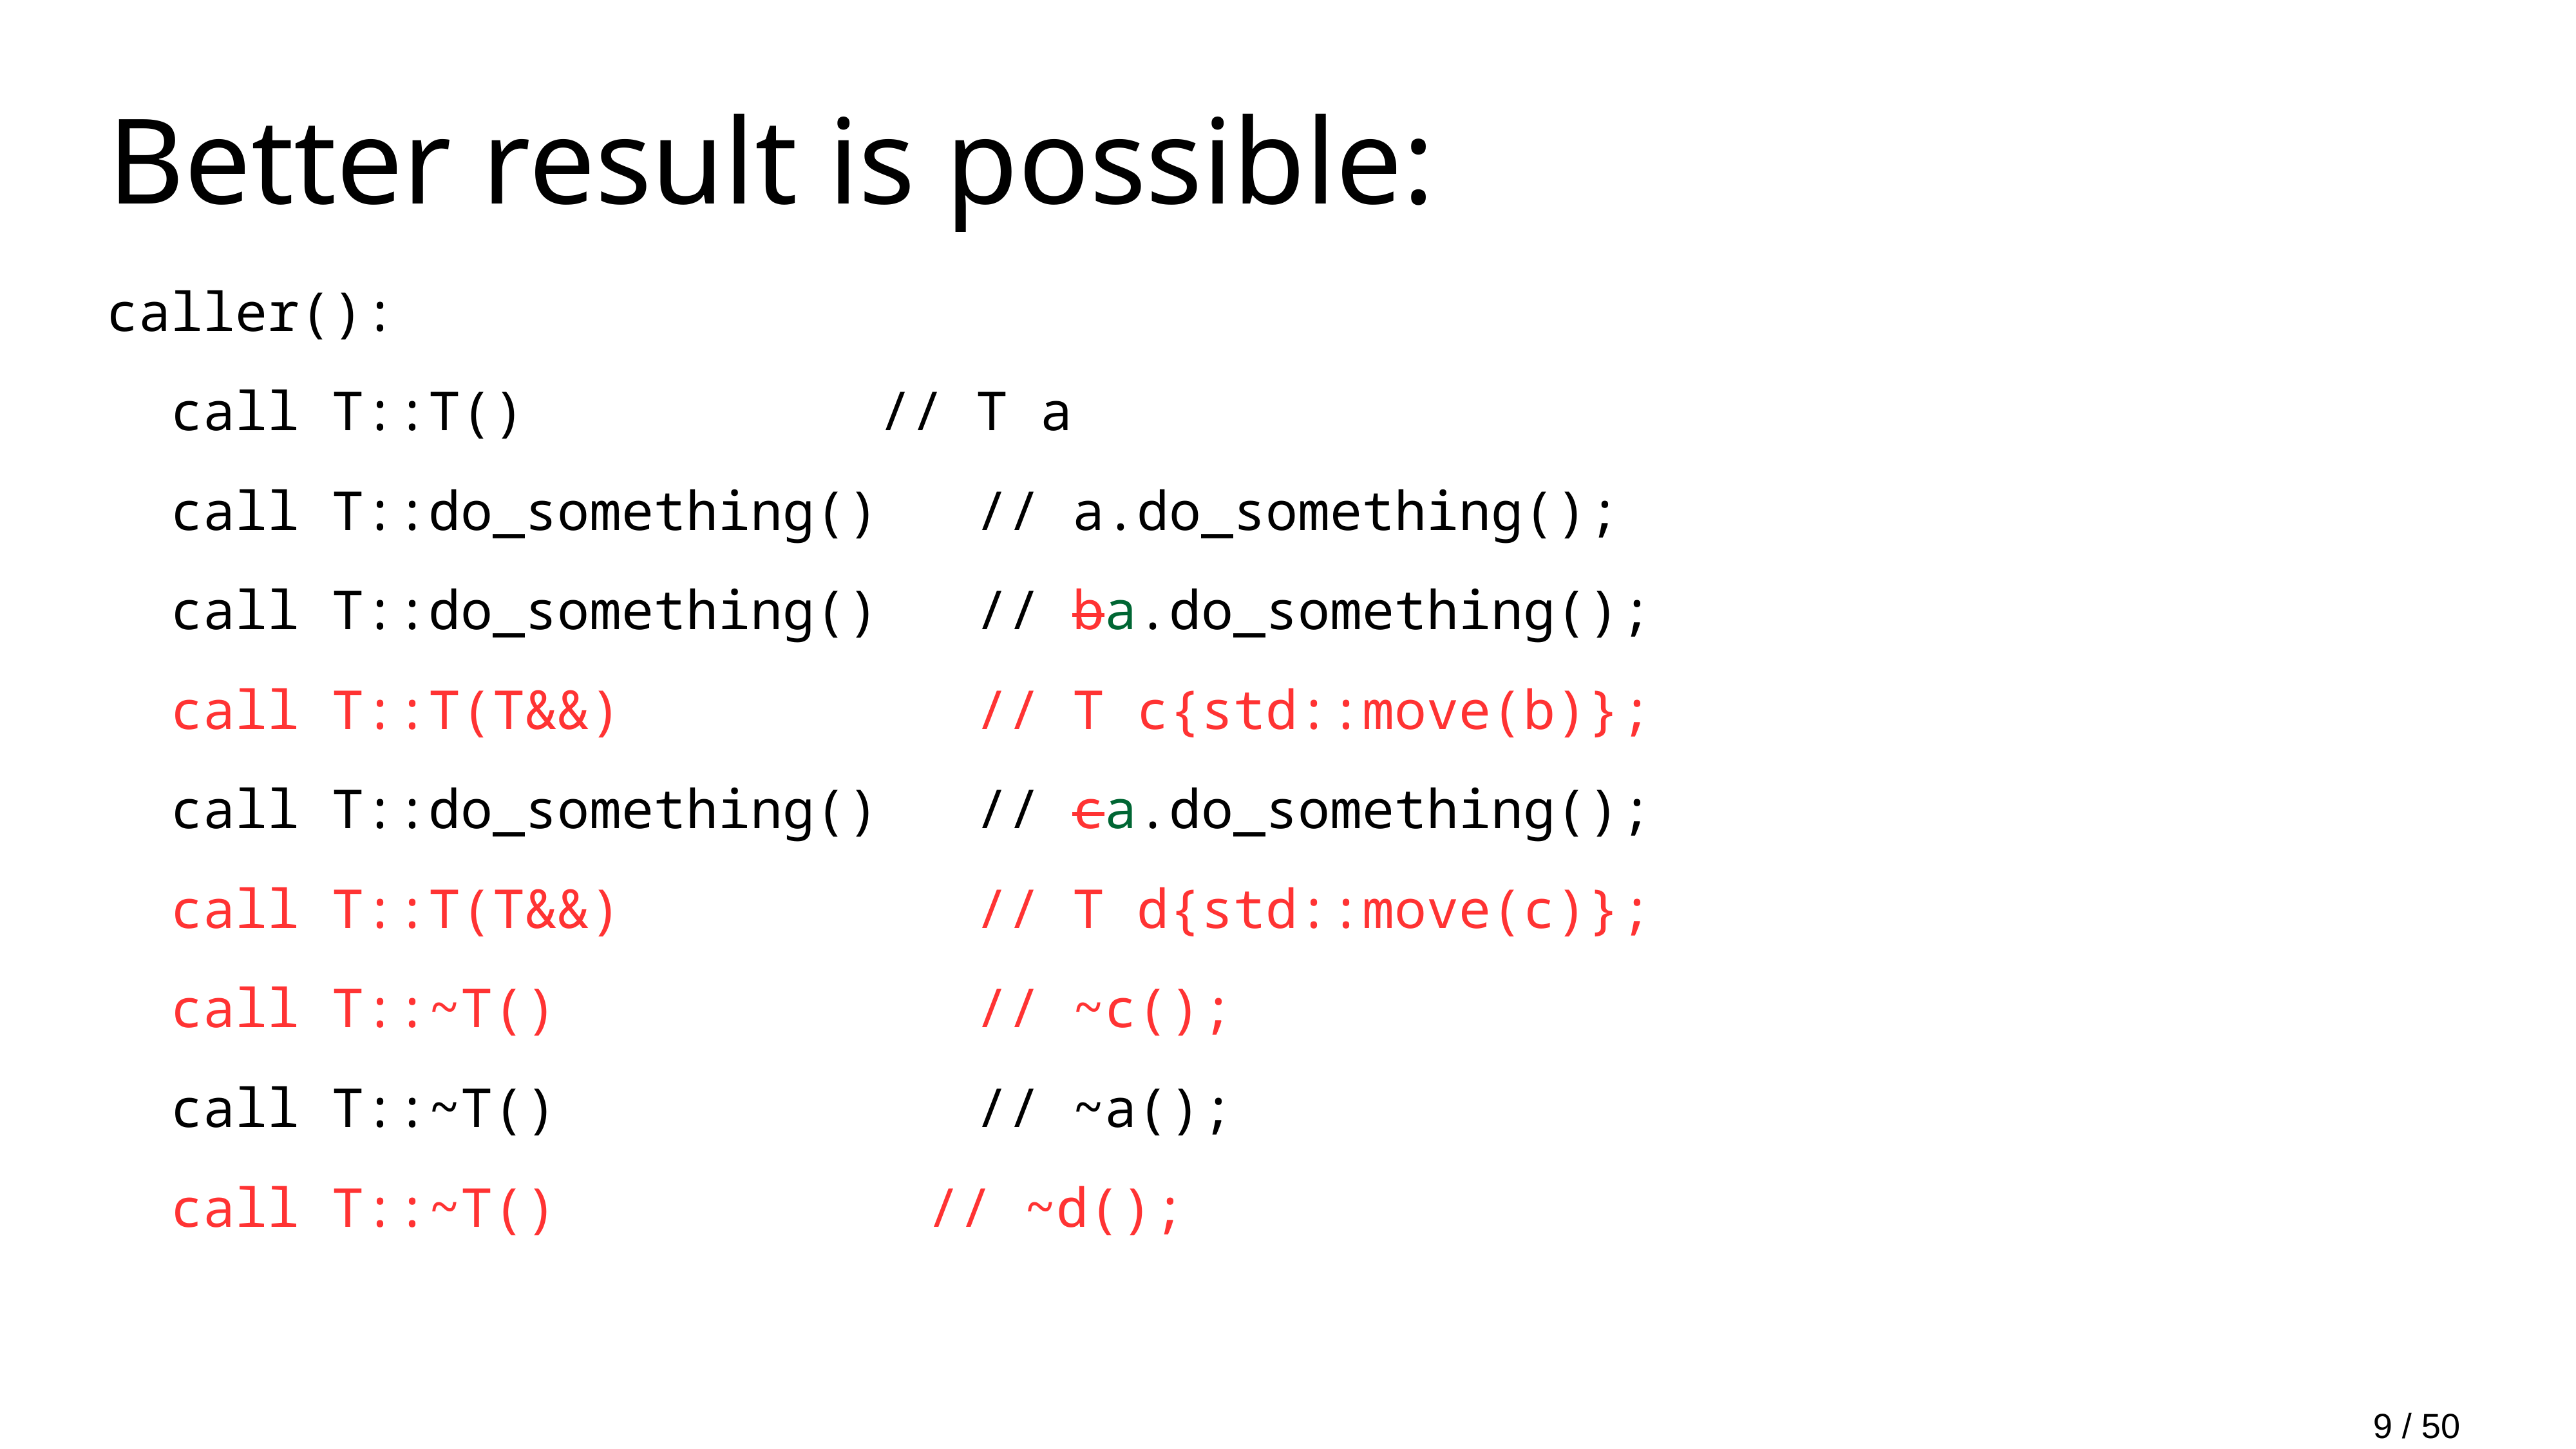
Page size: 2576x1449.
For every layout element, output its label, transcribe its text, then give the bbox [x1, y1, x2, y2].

text_box <number> / 50 [2363, 1402, 2576, 1449]
list caller(): call T::T() // T a call T::do_something() // a.do_something(); call T::do_something() // ba.do_something(); call T::T(T&&) // T c{std::move(b)}; call T::do_something() // ca.do_something(); call T::T(T&&) // T d{std::move(c)}; call T::~T() // ~c(); call T::~T() // ~a(); call T::~T() // ~d(); [0, 211, 2576, 1366]
title Better result is possible: [108, 80, 2468, 211]
